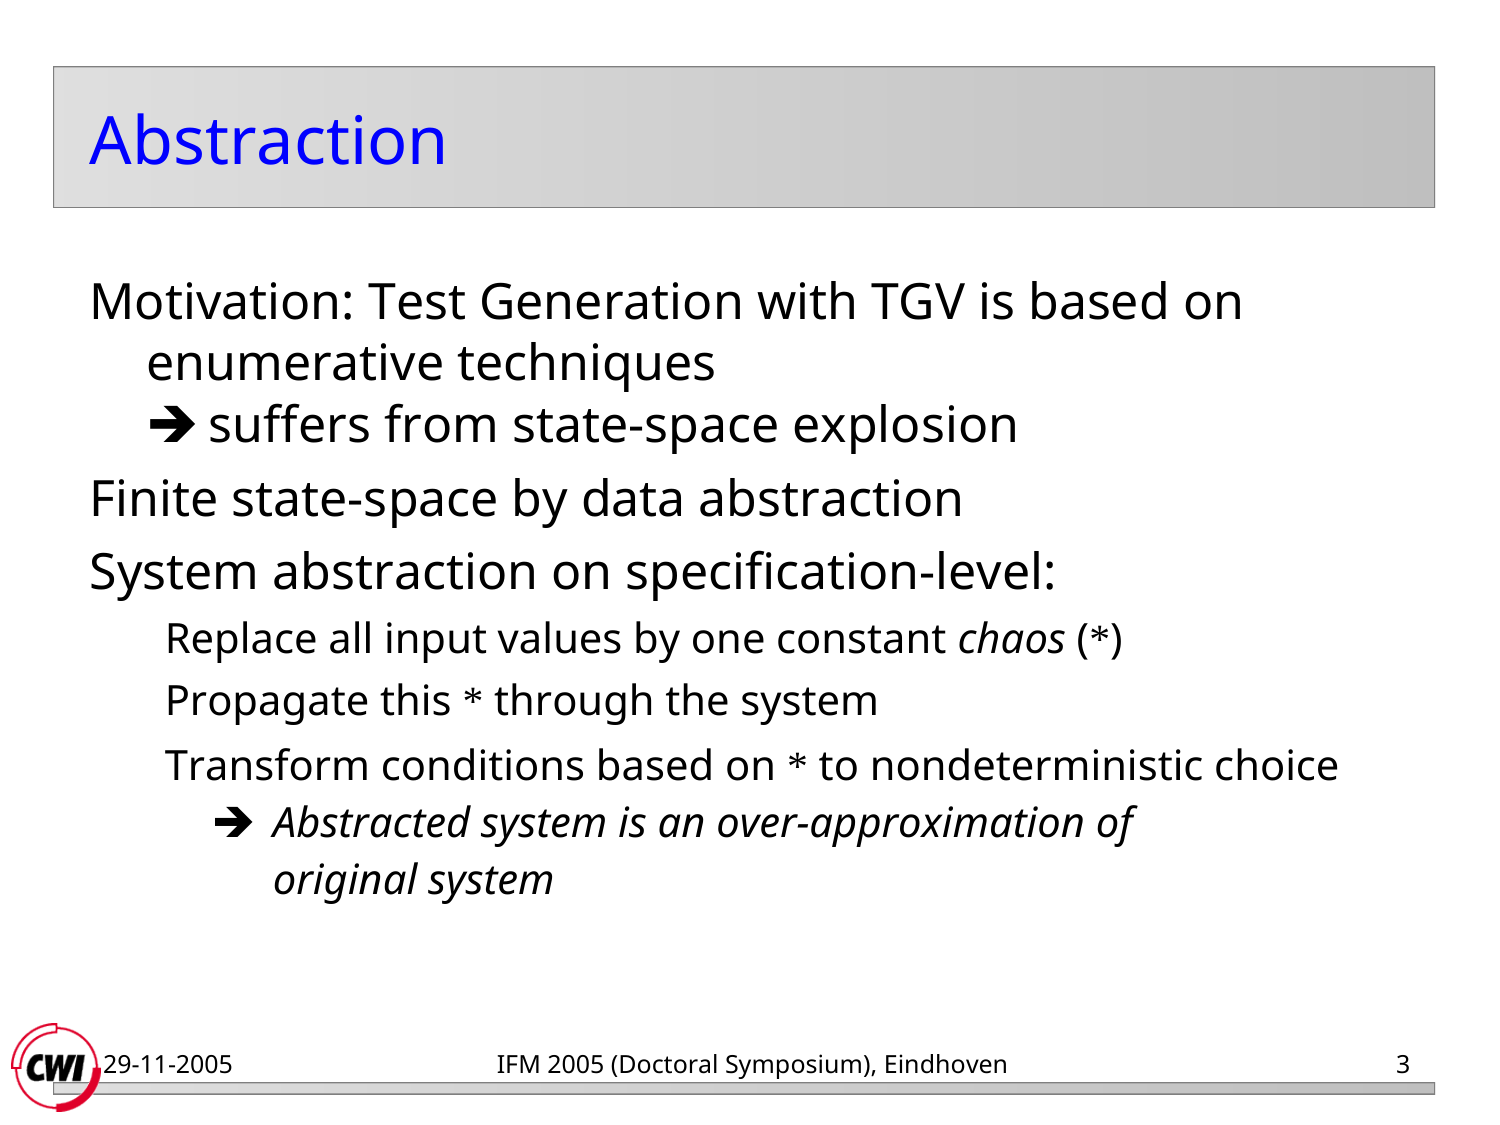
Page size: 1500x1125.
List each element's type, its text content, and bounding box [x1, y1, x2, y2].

list Motivation: Test Generation with TGV is based on enumerative techniques  suffers from state-space explosion Finite state-space by data abstraction System abstraction on specification-level: Replace all input values by one constant chaos (*) Propagate this * through the system Transform conditions based on * to nondeterministic choice  Abstracted system is an over-approximation of original system [75, 262, 1426, 1035]
title Abstraction [75, 45, 1426, 233]
picture [11, 1023, 101, 1112]
